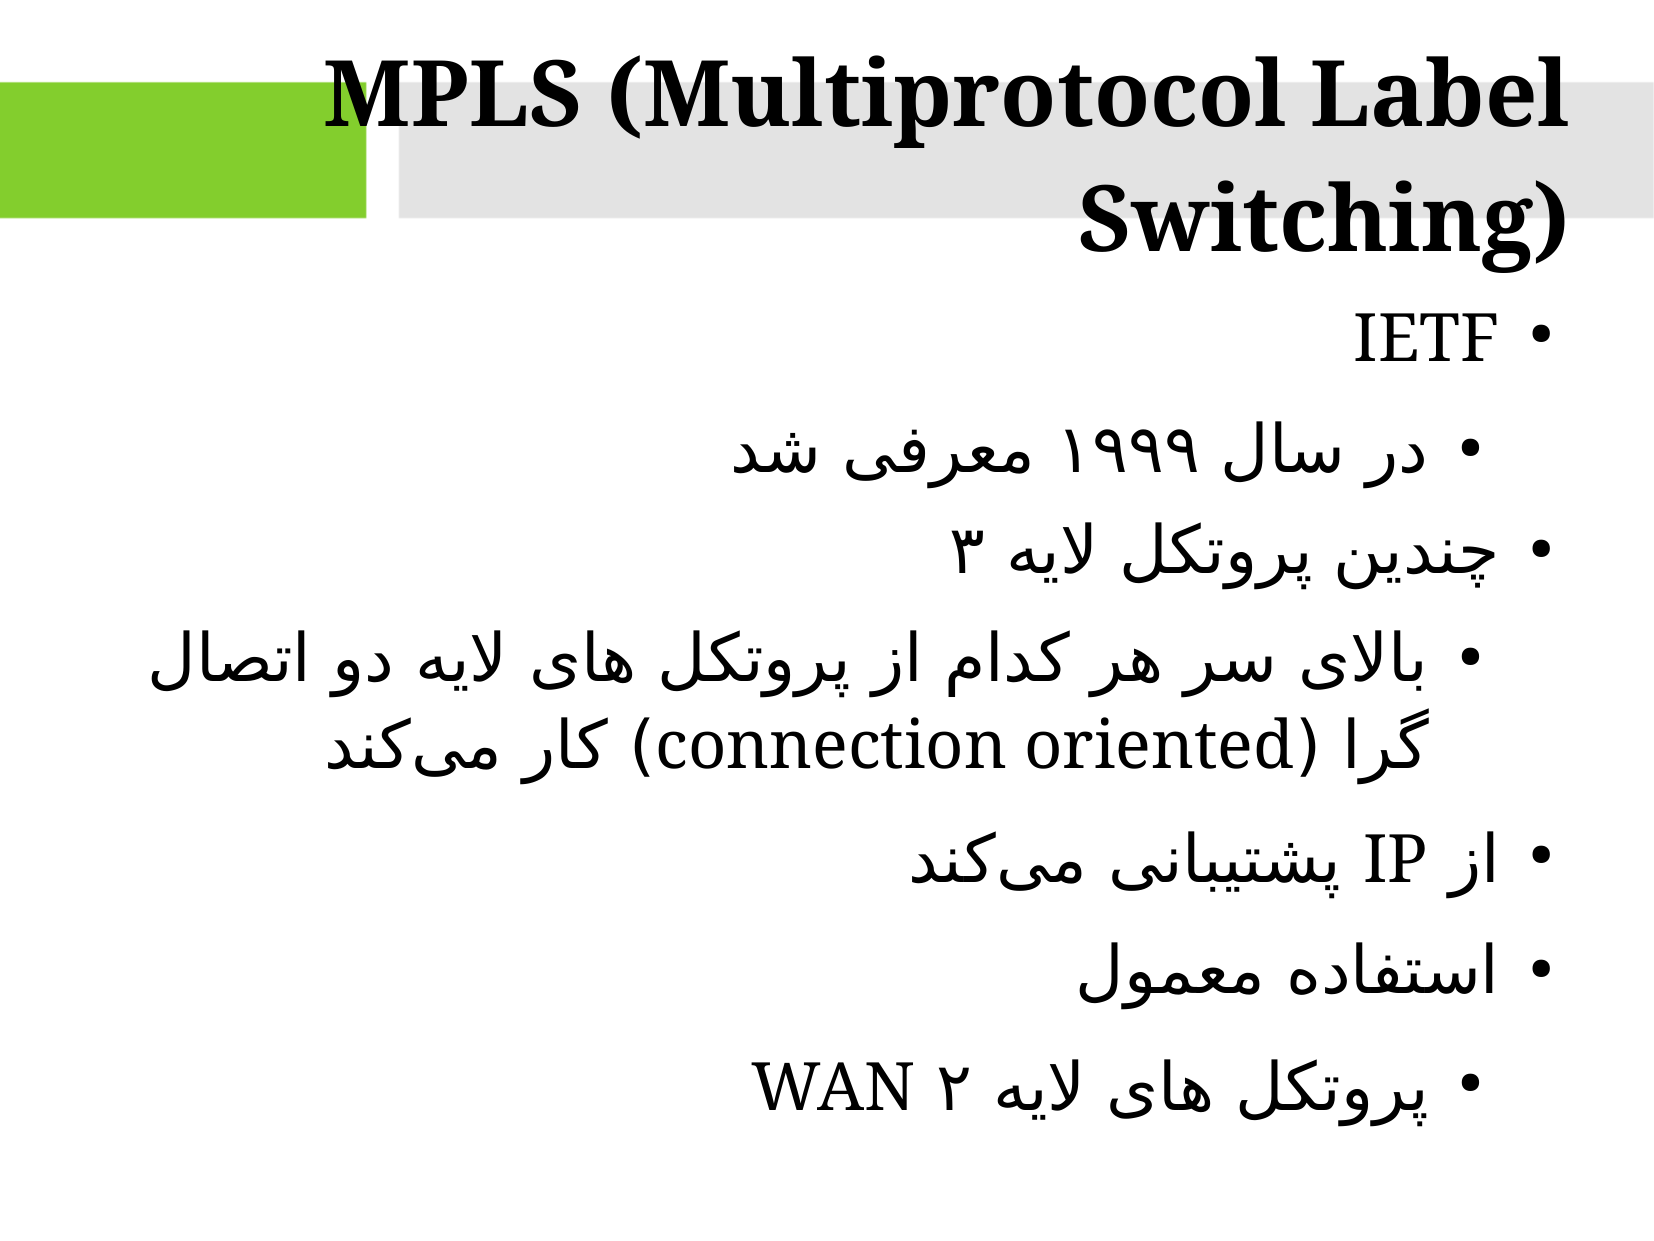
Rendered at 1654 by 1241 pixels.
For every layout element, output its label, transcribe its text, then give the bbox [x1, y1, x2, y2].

list IETF در سال ۱۹۹۹ معرفی شد چندین پروتکل لایه ۳ بالای سر هر کدام از پروتکل های لایه دو اتصال گرا (connection oriented) کار می‌کند از IP پشتیبانی می‌کند استفاده معمول پروتکل های لایه ۲ WAN [82, 290, 1571, 1182]
title MPLS (Multiprotocol Label Switching) [82, 49, 1571, 257]
picture [0, 0, 1654, 1241]
